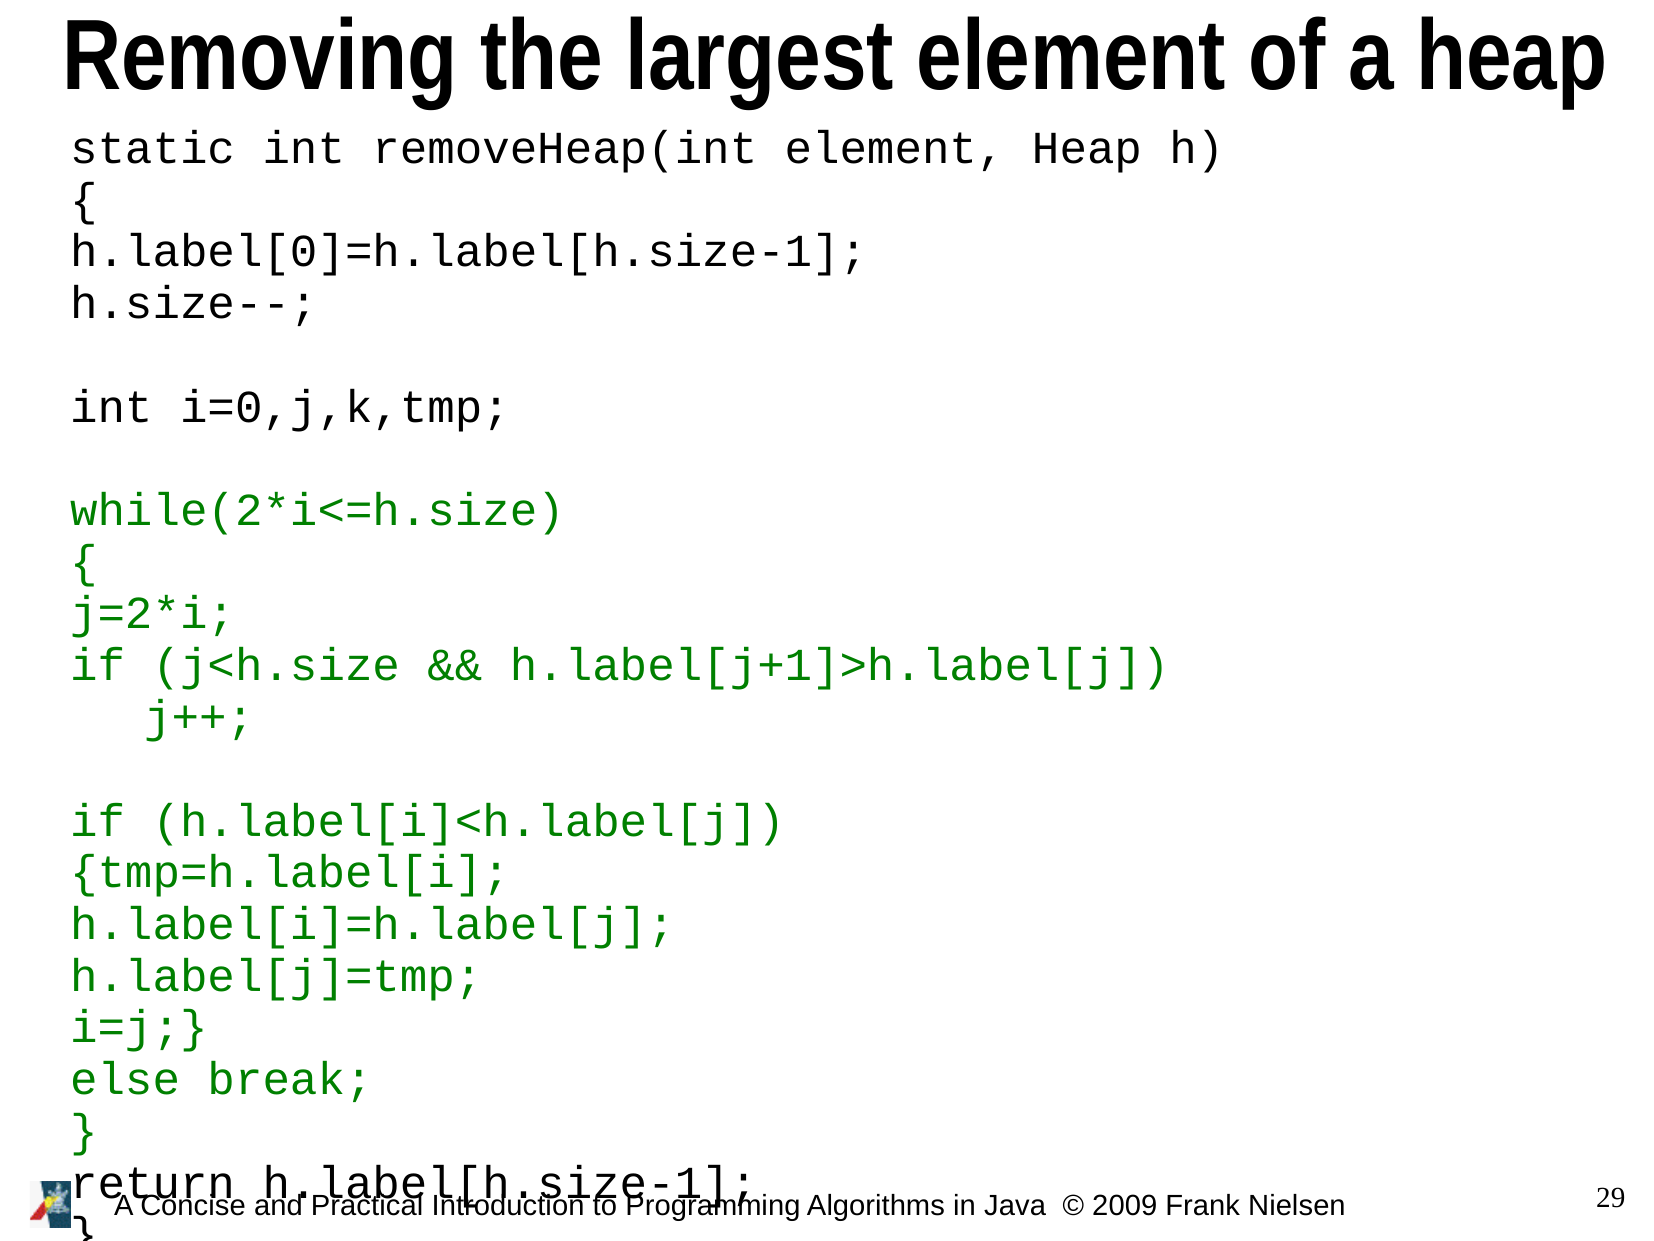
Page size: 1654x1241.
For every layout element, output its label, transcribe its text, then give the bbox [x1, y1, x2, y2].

picture [29, 1181, 71, 1228]
text_box static int removeHeap(int element, Heap h) { h.label[0]=h.label[h.size-1]; h.size--; int i=0,j,k,tmp; while(2*i<=h.size) { j=2*i; if (j<h.size && h.label[j+1]>h.label[j]) j++; if (h.label[i]<h.label[j]) {tmp=h.label[i]; h.label[i]=h.label[j]; h.label[j]=tmp; i=j;} else break; } return h.label[h.size-1]; } [55, 119, 1241, 1207]
text_box Removing the largest element of a heap [47, 0, 1624, 119]
